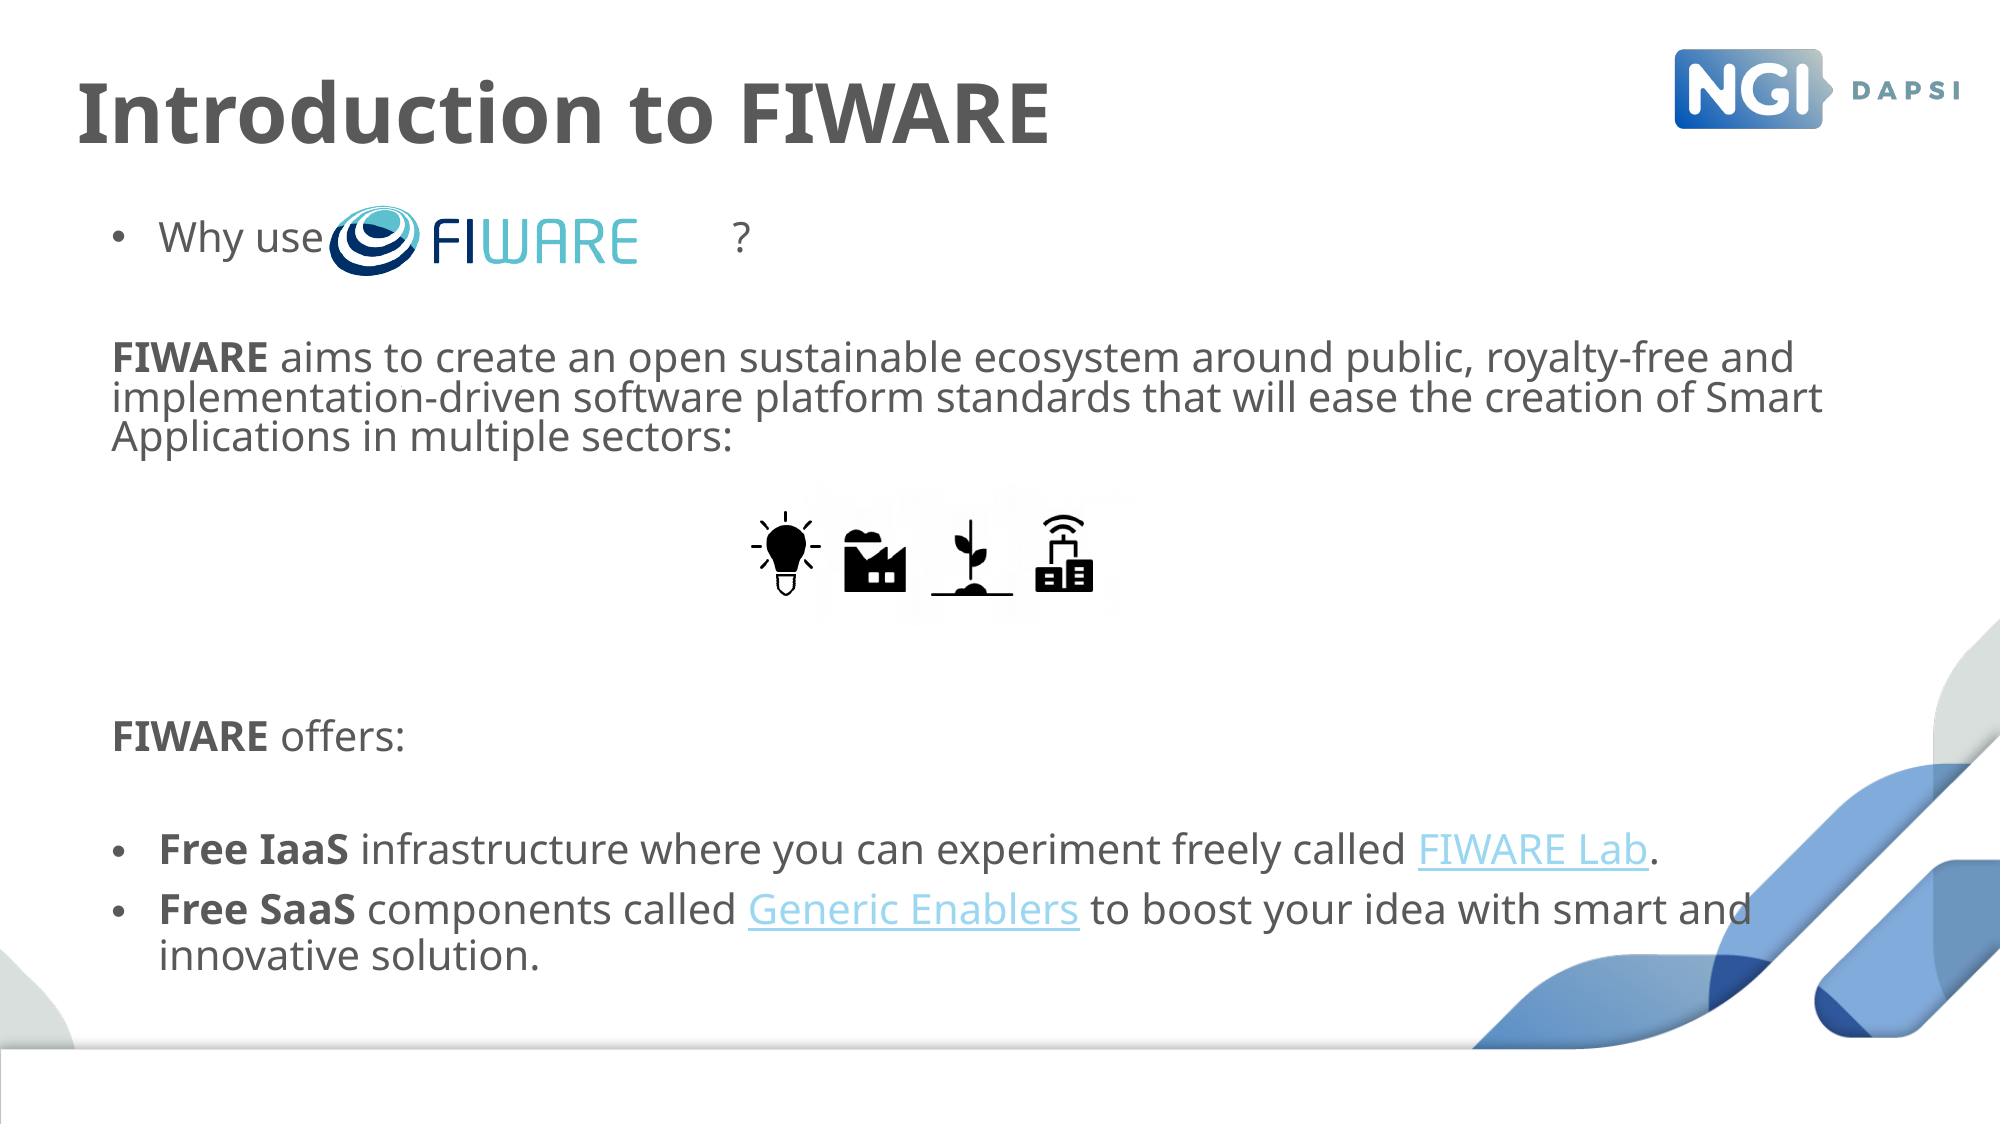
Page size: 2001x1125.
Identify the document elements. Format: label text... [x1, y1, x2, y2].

picture [329, 205, 637, 276]
picture [0, 483, 2000, 1124]
list Introduction to FIWARE [62, 46, 1638, 214]
list Why use ? FIWARE aims to create an open sustainable ecosystem around public, royalty-free and implementation-driven software platform standards that will ease the creation of Smart Applications in multiple sectors: FIWARE offers: Free IaaS infrastructure where you can experiment freely called FIWARE Lab. Free SaaS components called Generic Enablers to boost your idea with smart and innovative solution. [96, 214, 1887, 454]
picture [1670, 44, 1972, 134]
